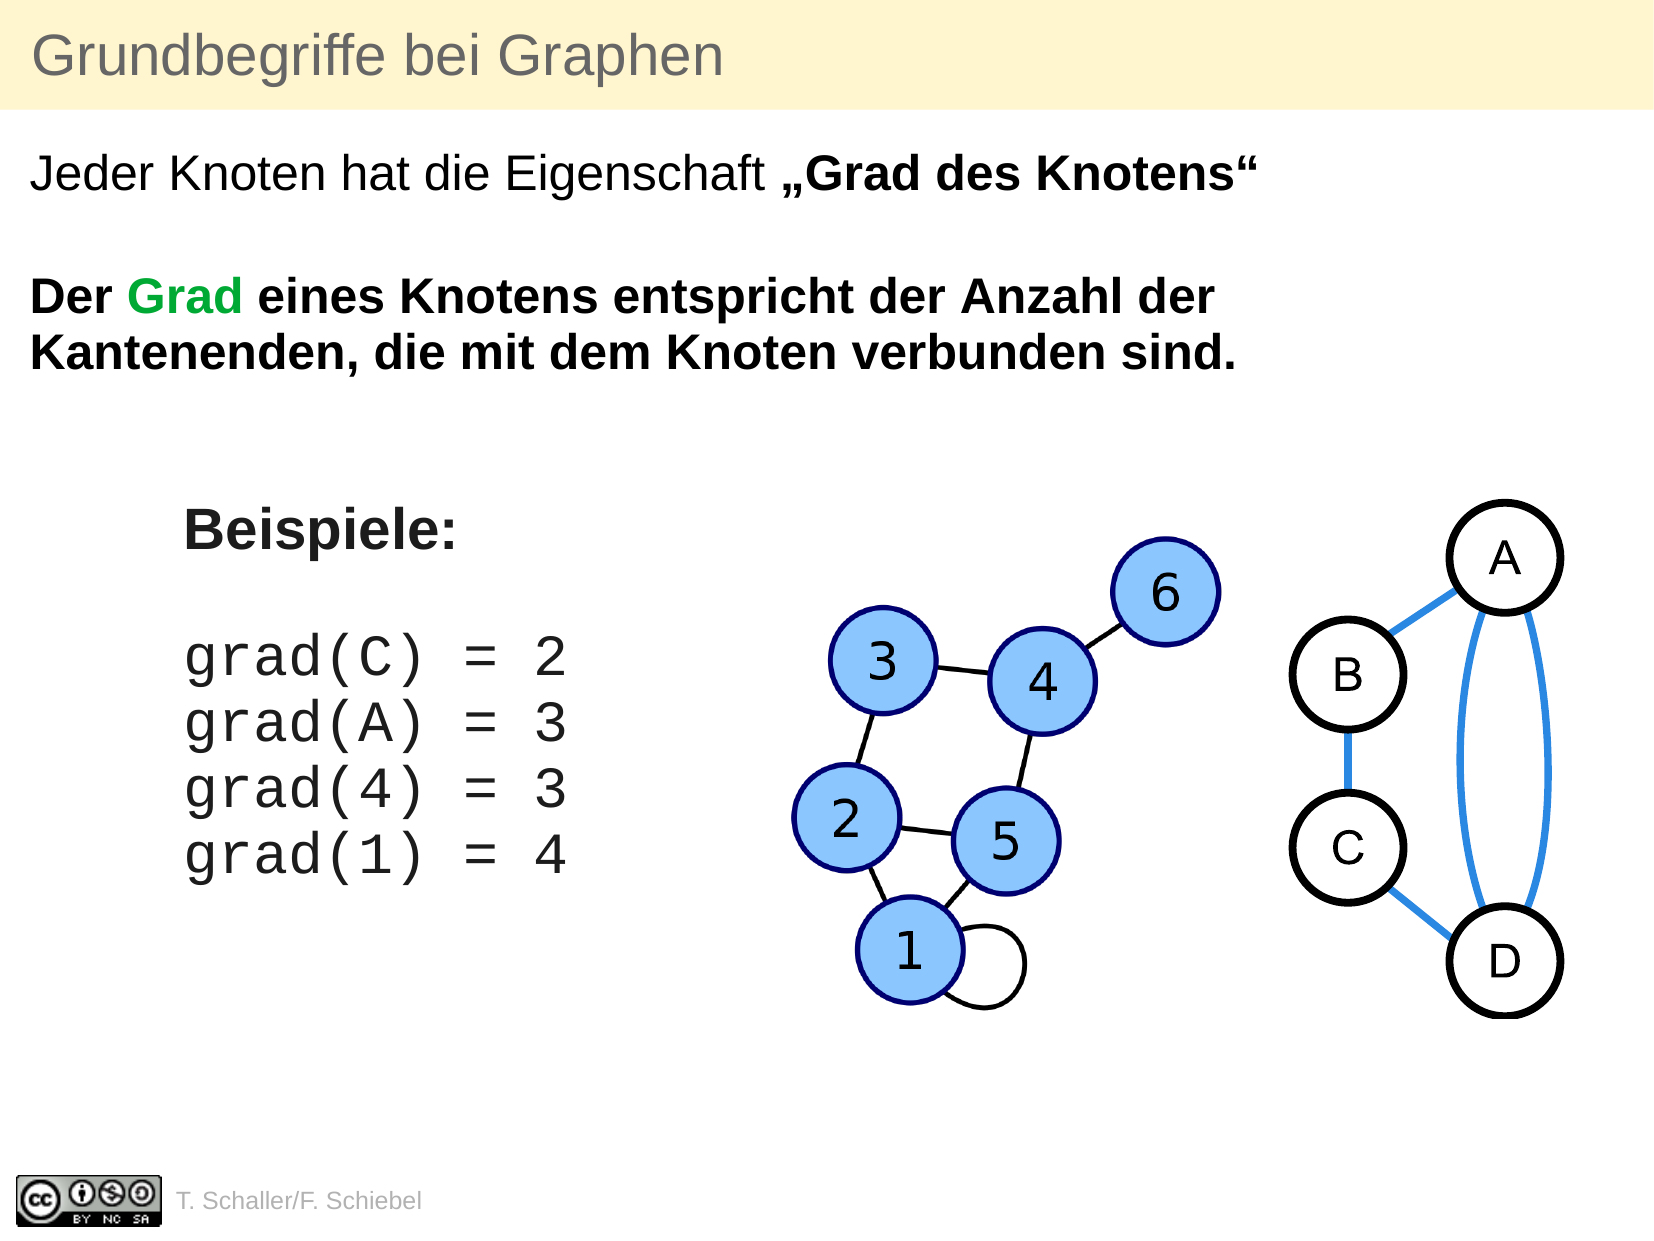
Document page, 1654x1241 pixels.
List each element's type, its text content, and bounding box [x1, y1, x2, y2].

title Grundbegriffe bei Graphen [31, 16, 1151, 94]
picture [763, 507, 1249, 1039]
text_box Jeder Knoten hat die Eigenschaft „Grad des Knotens“ Der Grad eines Knotens entspricht der Anzahl der Kantenenden, die mit dem Knoten verbunden sind. [29, 145, 1405, 498]
text_box Beispiele: grad(C) = 2 grad(A) = 3 grad(4) = 3 grad(1) = 4 [183, 496, 604, 892]
picture [1288, 496, 1609, 1019]
picture [16, 1175, 162, 1227]
